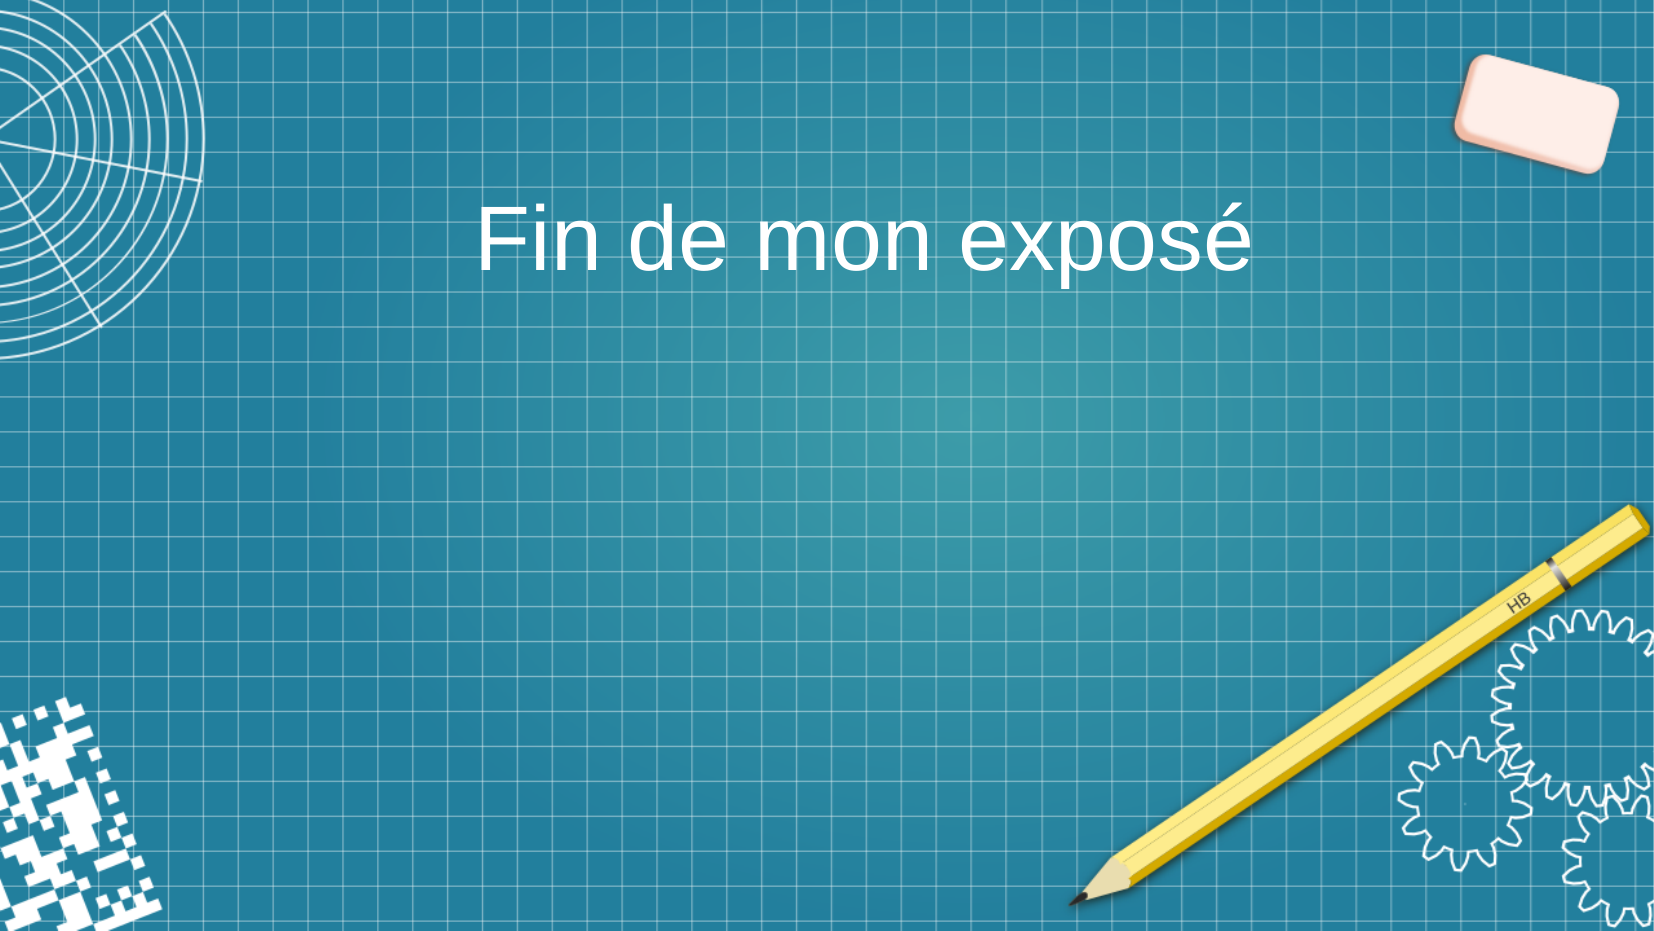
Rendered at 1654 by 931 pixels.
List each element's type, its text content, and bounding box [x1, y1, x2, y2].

picture [0, 0, 1654, 931]
title Fin de mon exposé [82, 132, 1571, 346]
